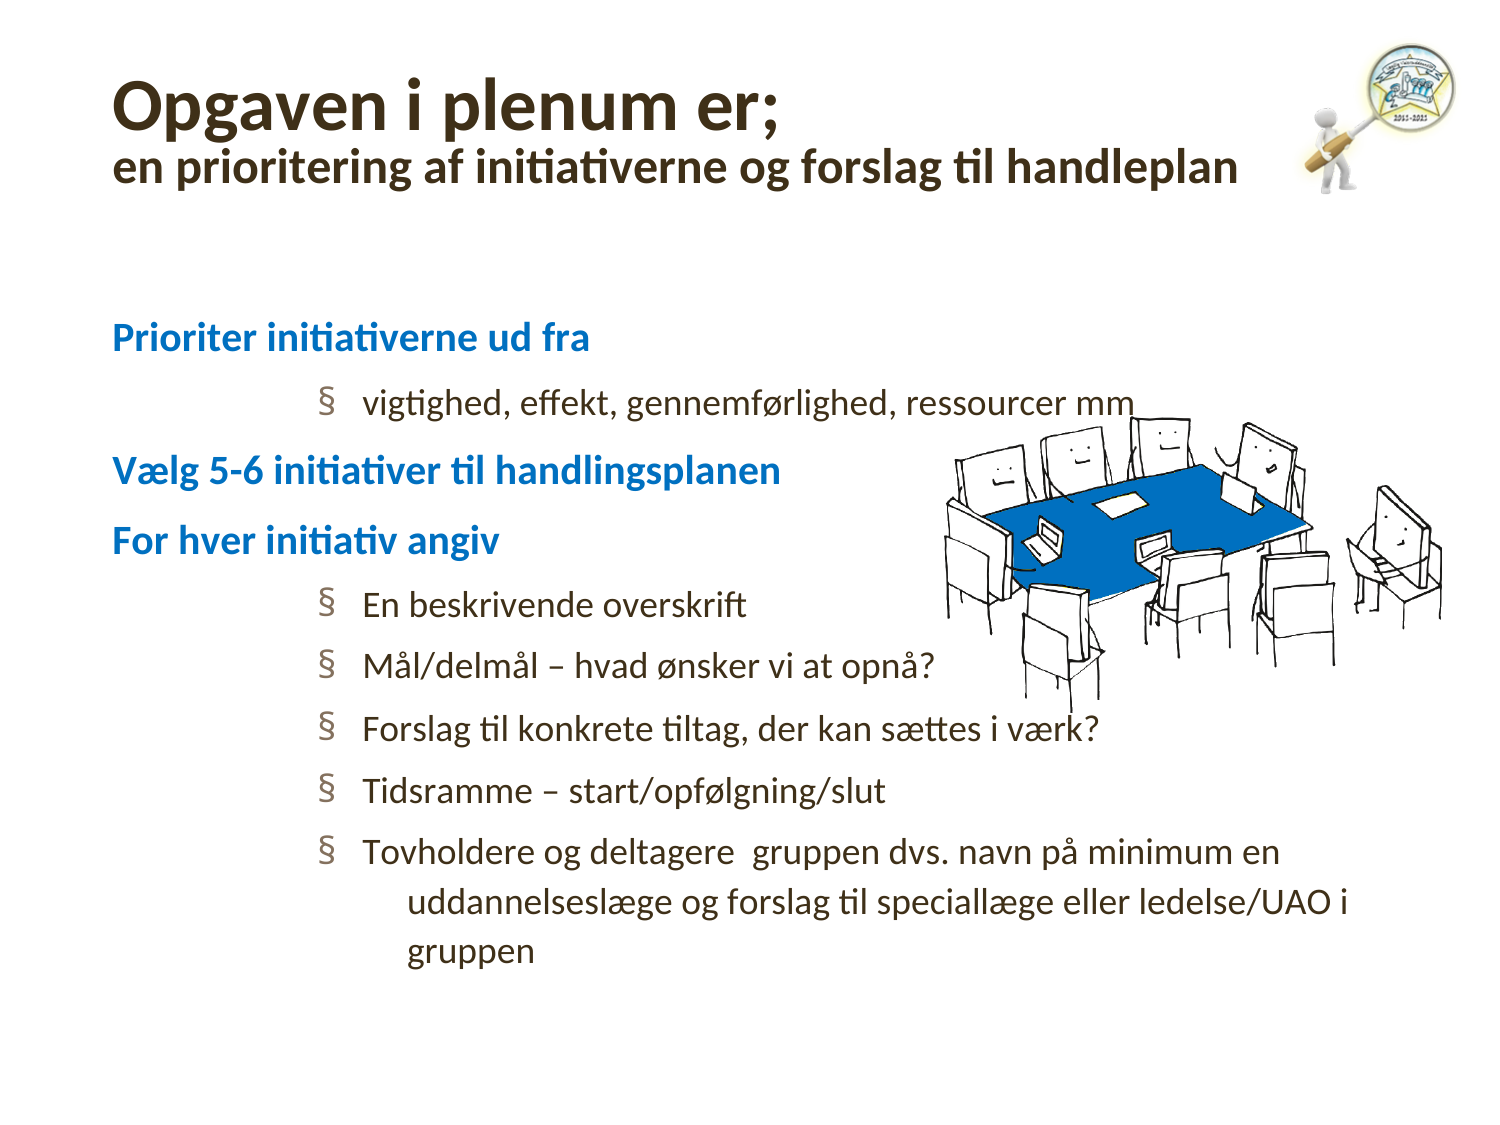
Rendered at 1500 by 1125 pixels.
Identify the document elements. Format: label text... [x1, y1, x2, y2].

picture [1292, 31, 1475, 213]
picture [944, 416, 1442, 713]
list Prioriter initiativerne ud fra vigtighed, effekt, gennemførlighed, ressourcer mm Vælg 5-6 initiativer til handlingsplanen For hver initiativ angiv En beskrivende overskrift Mål/delmål – hvad ønsker vi at opnå? Forslag til konkrete tiltag, der kan sættes i værk? Tidsramme – start/opfølgning/slut Tovholdere og deltagere gruppen dvs. navn på minimum en uddannelseslæge og forslag til speciallæge eller ledelse/UAO i gruppen [112, 220, 1384, 1047]
title Opgaven i plenum er; en prioritering af initiativerne og forslag til handleplan [112, 0, 1500, 274]
